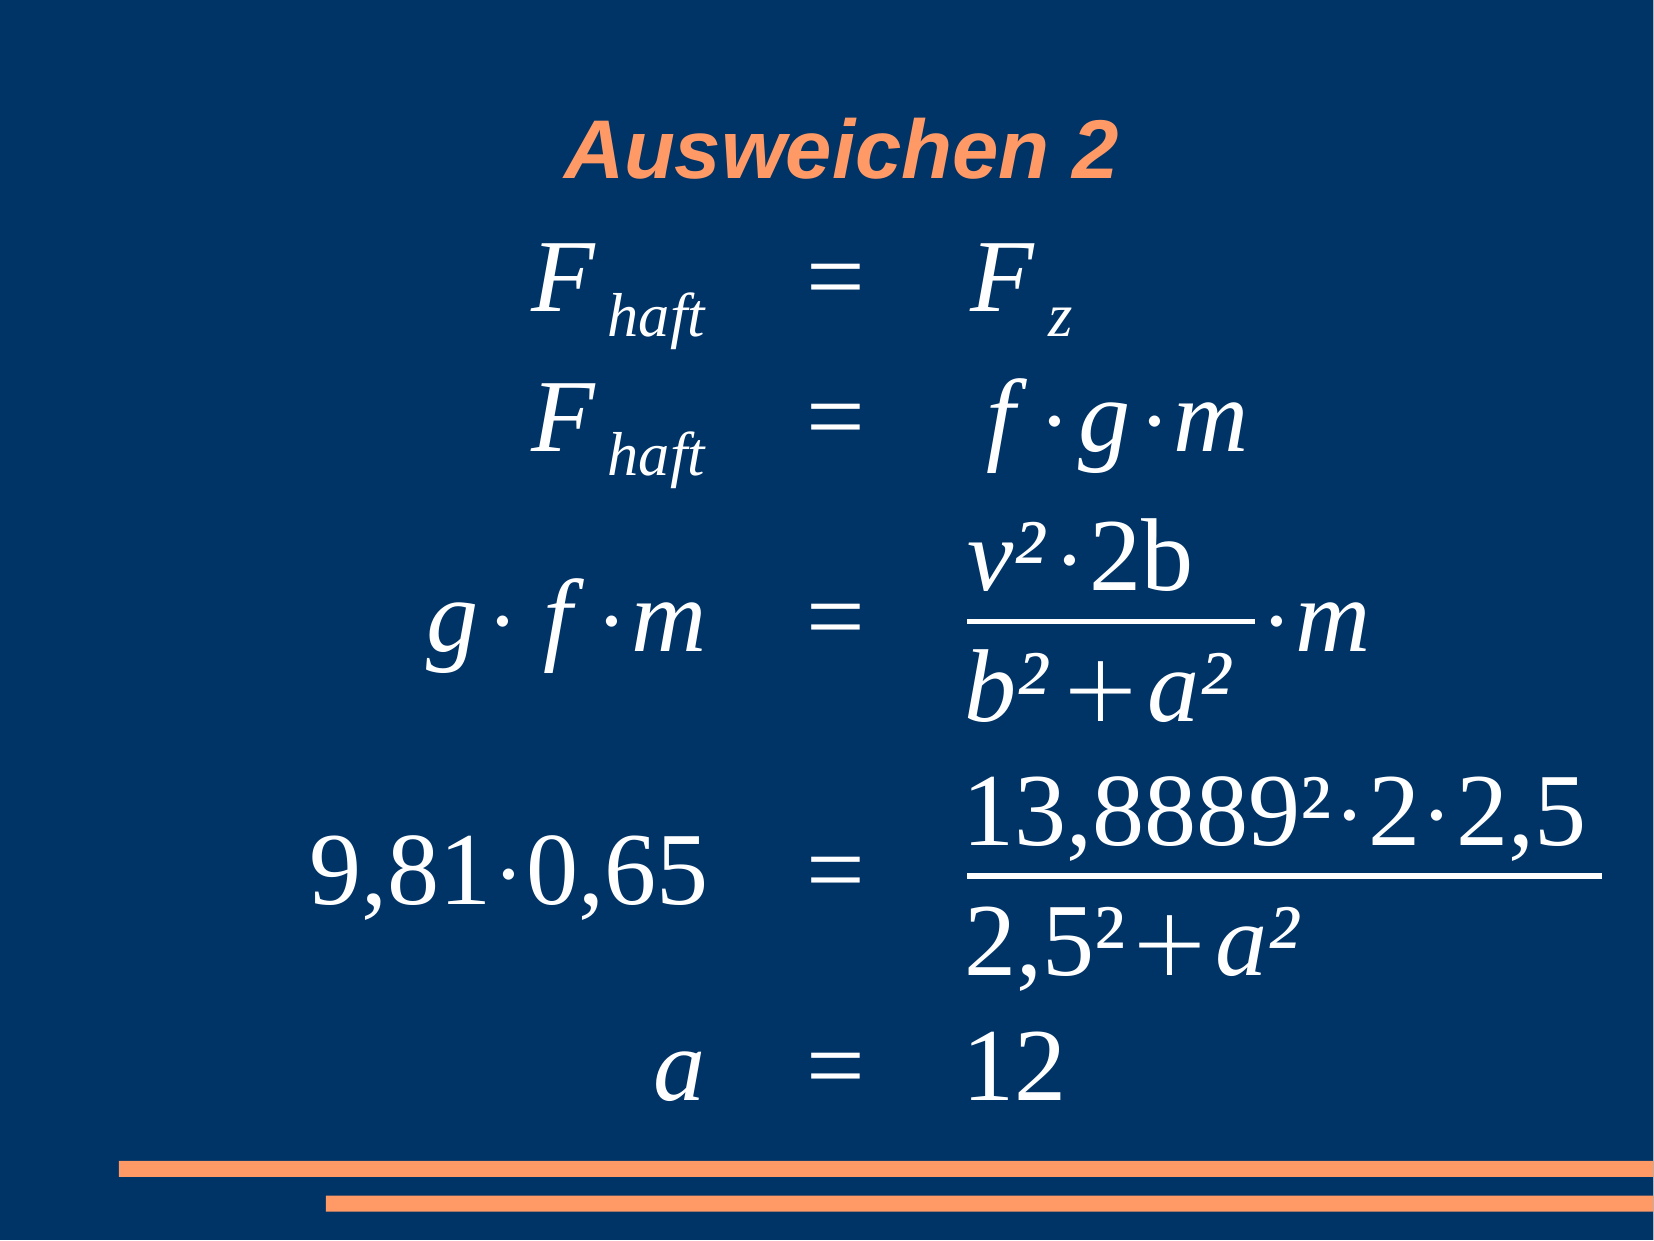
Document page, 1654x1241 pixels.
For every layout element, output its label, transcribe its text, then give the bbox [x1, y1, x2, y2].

chart [301, 210, 1614, 1123]
title Ausweichen 2 [121, 53, 1534, 247]
